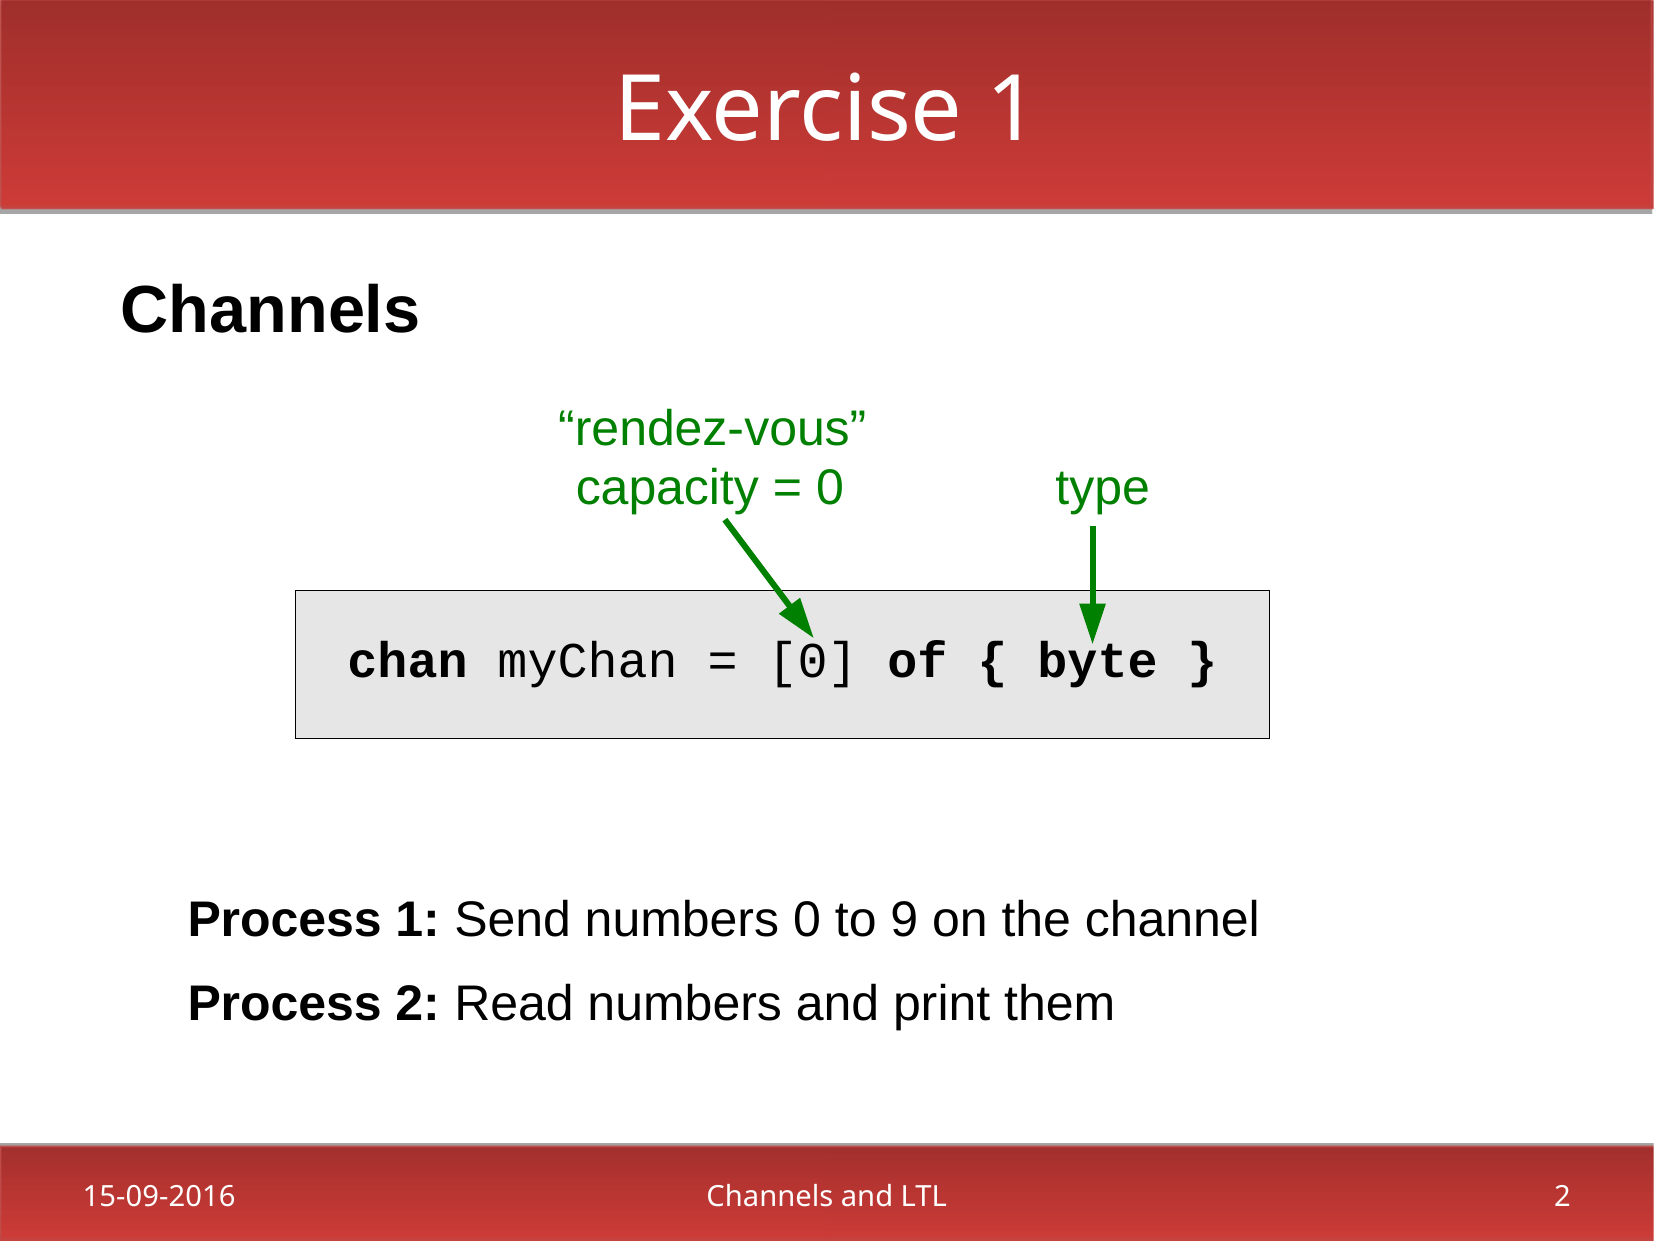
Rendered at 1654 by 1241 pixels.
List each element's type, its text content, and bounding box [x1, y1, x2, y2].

title Exercise 1 [59, 31, 1595, 178]
picture [0, 0, 1654, 214]
text_box type [1040, 452, 1339, 523]
text_box capacity = 0 [561, 464, 859, 523]
text_box “rendez-vous” [543, 393, 882, 464]
text_box chan myChan = [0] of { byte } [295, 590, 1270, 739]
text_box Process 1: Send numbers 0 to 9 on the channel Process 2: Read numbers and print them [172, 856, 1276, 1011]
text_box Channels [105, 264, 437, 354]
picture [0, 1143, 1654, 1241]
